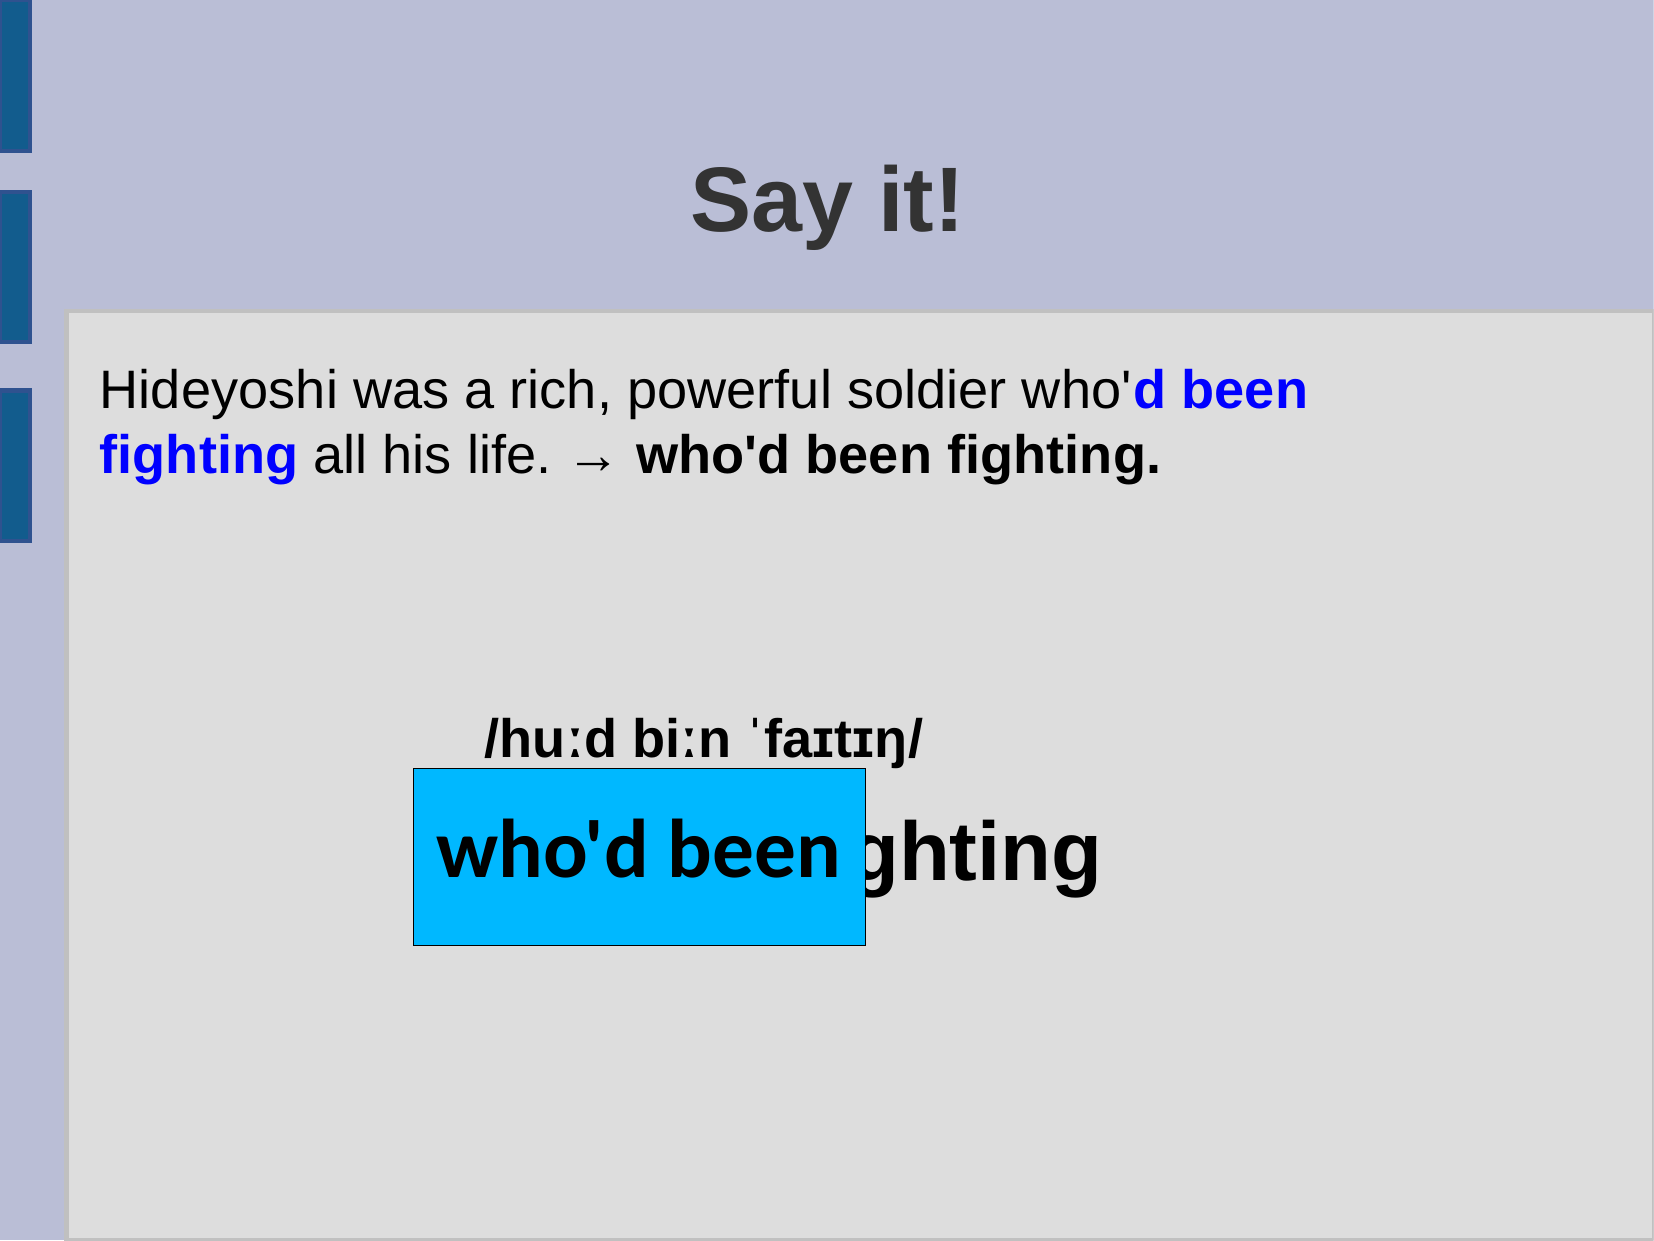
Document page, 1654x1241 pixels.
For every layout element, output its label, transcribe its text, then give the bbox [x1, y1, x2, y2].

list Hideyoshi was a rich, powerful soldier who'd been fighting all his life. → who'd been fighting. /huːd biːn ˈfaɪtɪŋ/ f fighting [99, 354, 1512, 1147]
title Say it! [121, 91, 1534, 299]
text_box who'd been [413, 768, 866, 946]
